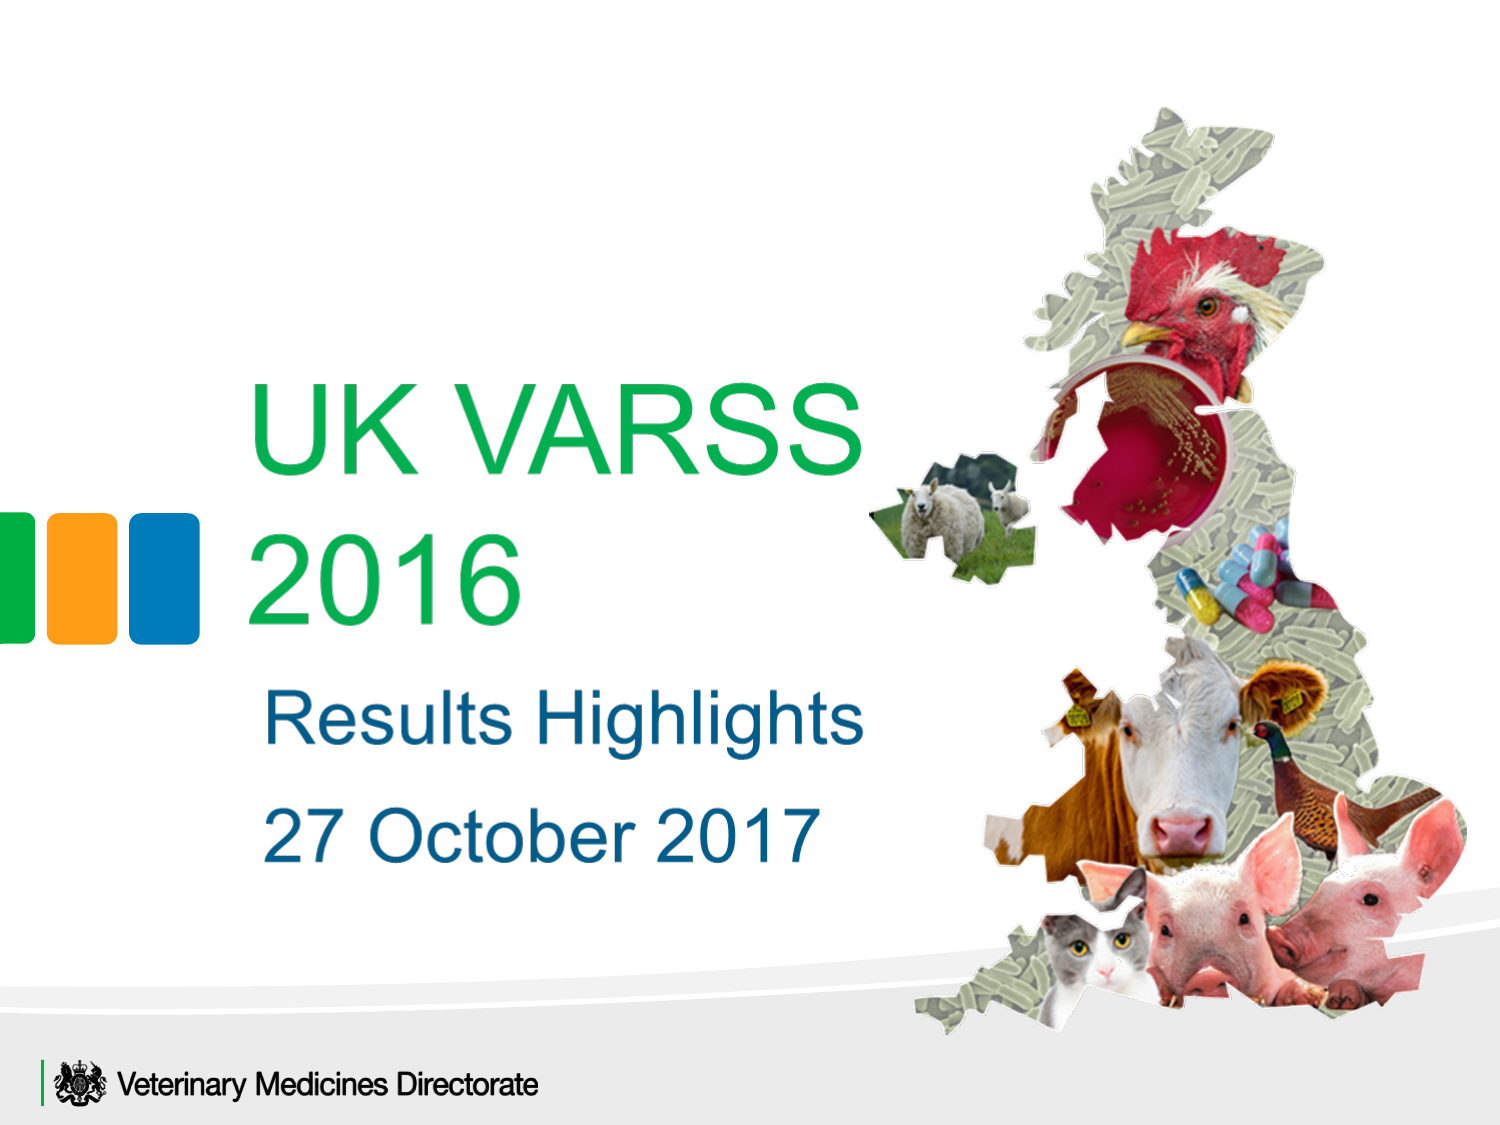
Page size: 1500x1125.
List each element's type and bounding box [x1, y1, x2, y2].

picture [41, 107, 1467, 1107]
